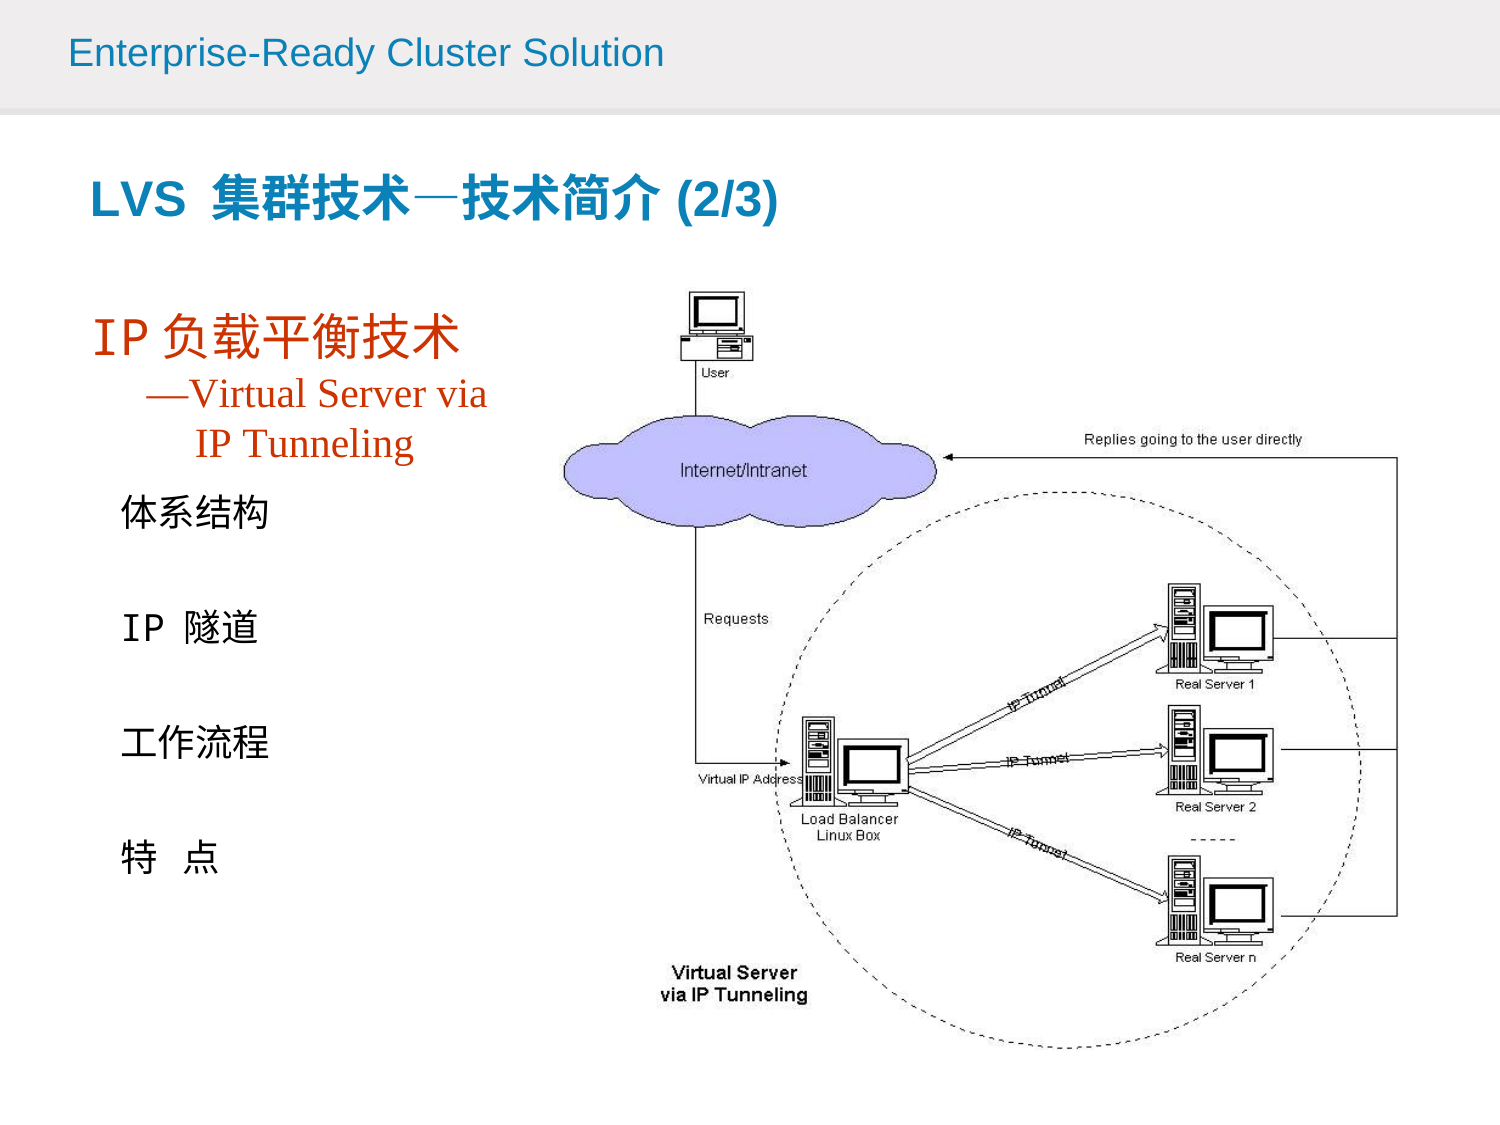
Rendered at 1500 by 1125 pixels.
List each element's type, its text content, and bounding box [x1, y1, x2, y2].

title LVS 集群技术—技术简介(2/3) [74, 147, 1211, 239]
picture [0, 0, 1500, 115]
text_box IP负载平衡技术 —Virtual Server via IP Tunneling [75, 297, 559, 524]
picture [559, 287, 1399, 1050]
list 体系结构 IP 隧道 工作流程 特 点 [105, 474, 575, 1012]
